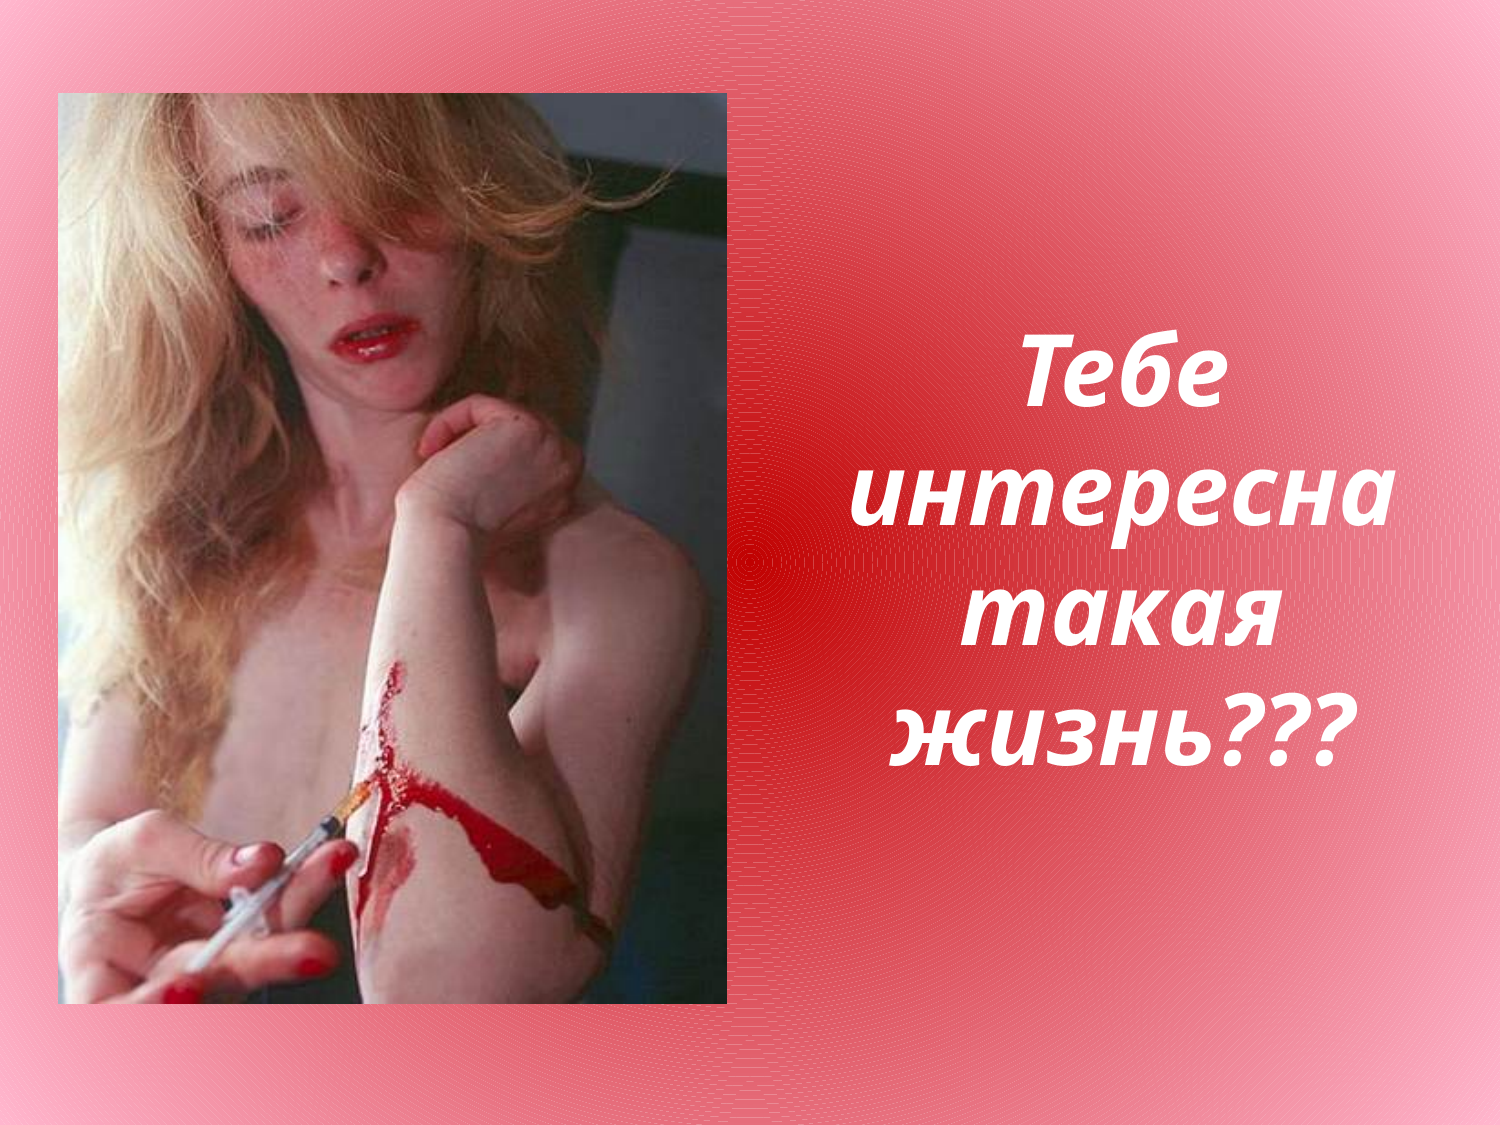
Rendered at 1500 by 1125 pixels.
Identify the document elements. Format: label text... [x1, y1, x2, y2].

picture [58, 93, 727, 1004]
title Тебе интересна такая жизнь??? [808, 117, 1437, 975]
